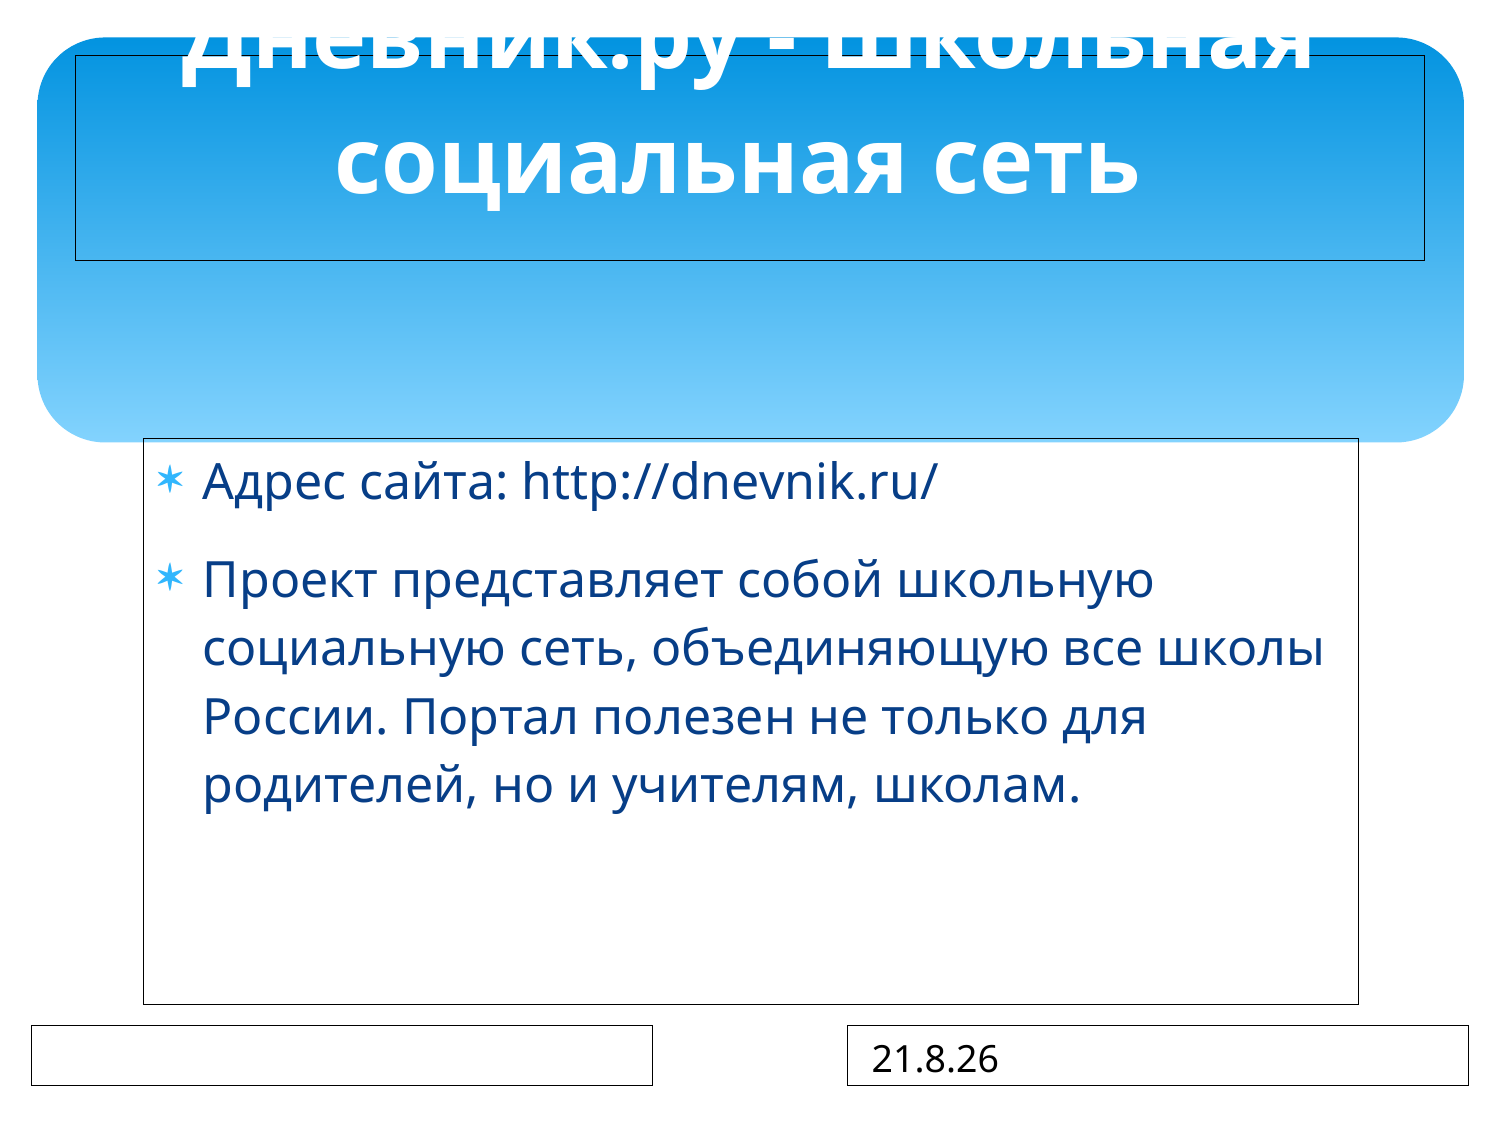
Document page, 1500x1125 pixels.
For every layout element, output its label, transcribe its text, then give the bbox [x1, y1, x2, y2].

title Дневник.ру - Школьная социальная сеть [75, 55, 1425, 261]
list Адрес сайта: http://dnevnik.ru/ Проект представляет собой школьную социальную сеть, объединяющую все школы России. Портал полезен не только для родителей, но и учителям, школам. [143, 438, 1359, 1005]
